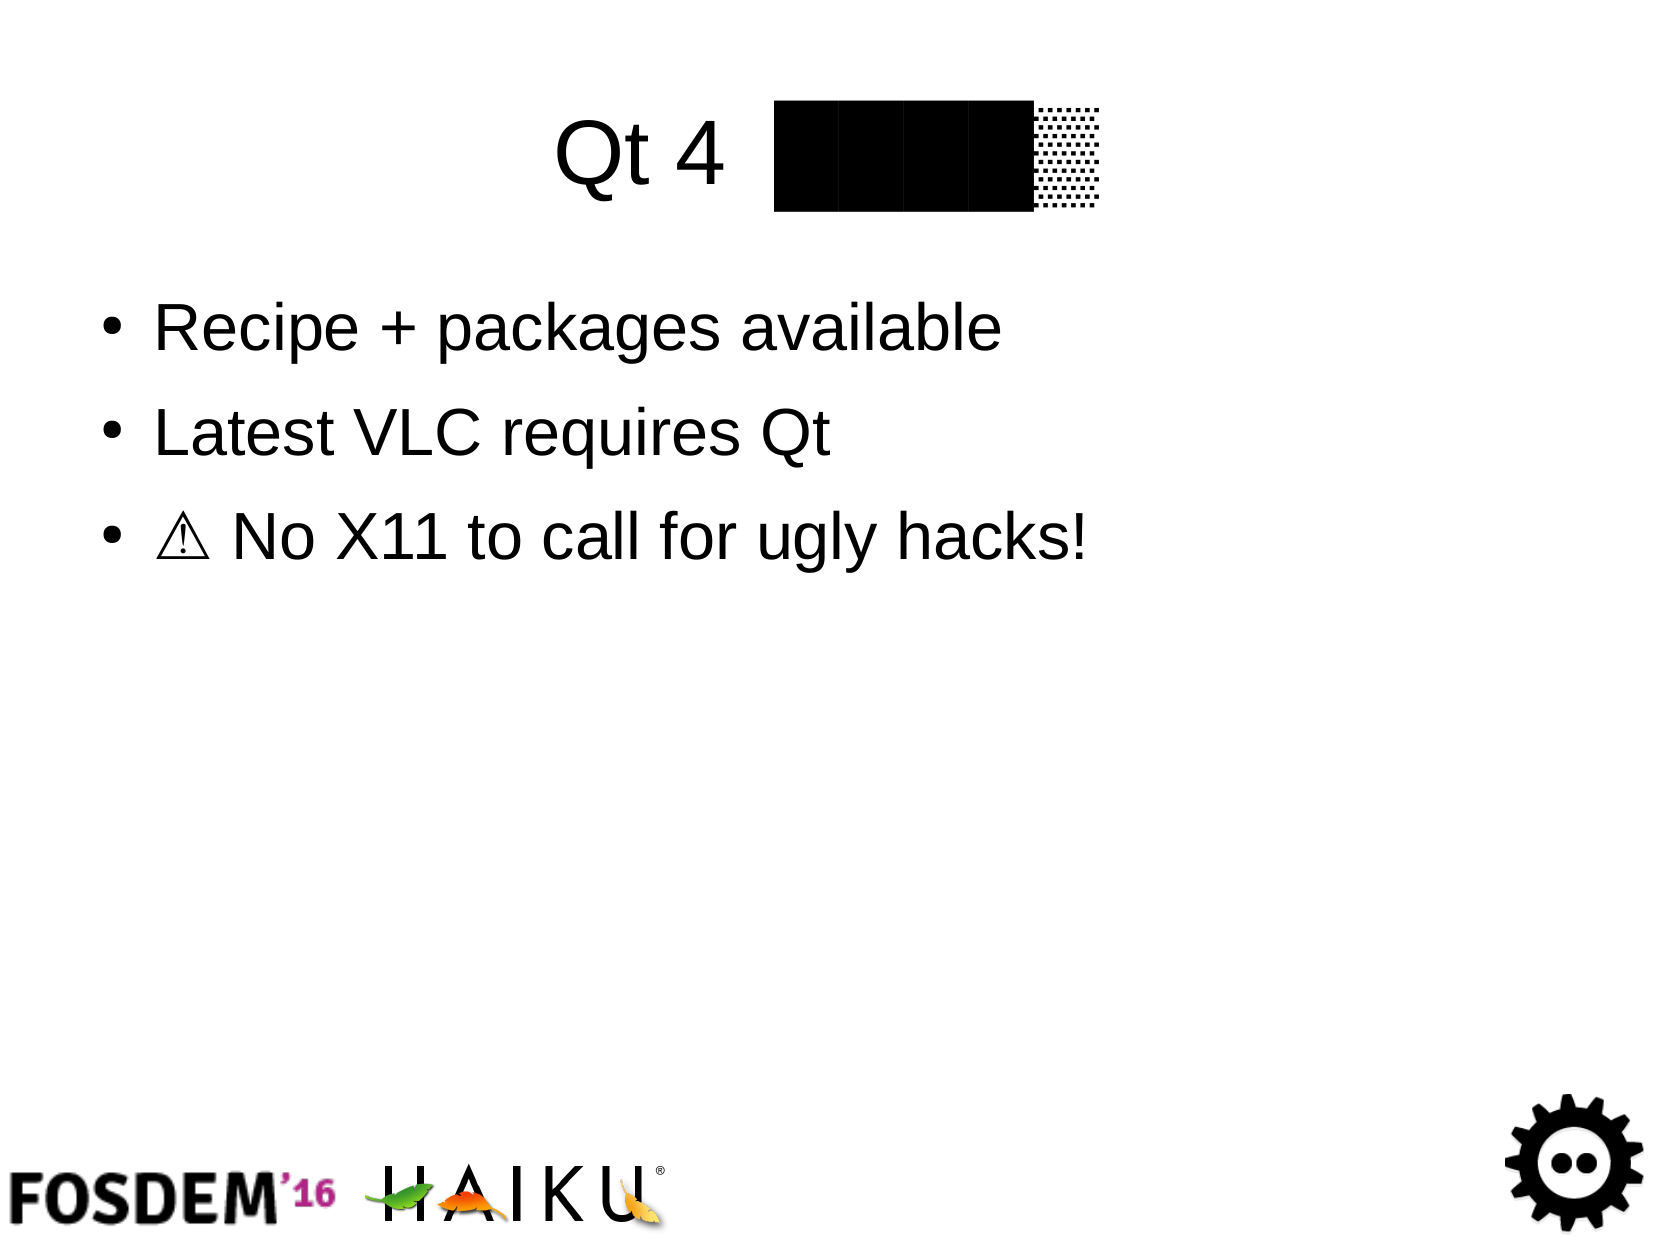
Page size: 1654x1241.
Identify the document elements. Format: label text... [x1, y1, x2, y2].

list Recipe + packages available Latest VLC requires Qt ⚠ No X11 to call for ugly hacks! [82, 290, 1571, 1010]
title Qt 4 ████▒ [82, 49, 1571, 257]
picture [363, 1163, 670, 1235]
picture [1505, 1094, 1648, 1235]
picture [0, 1152, 350, 1241]
